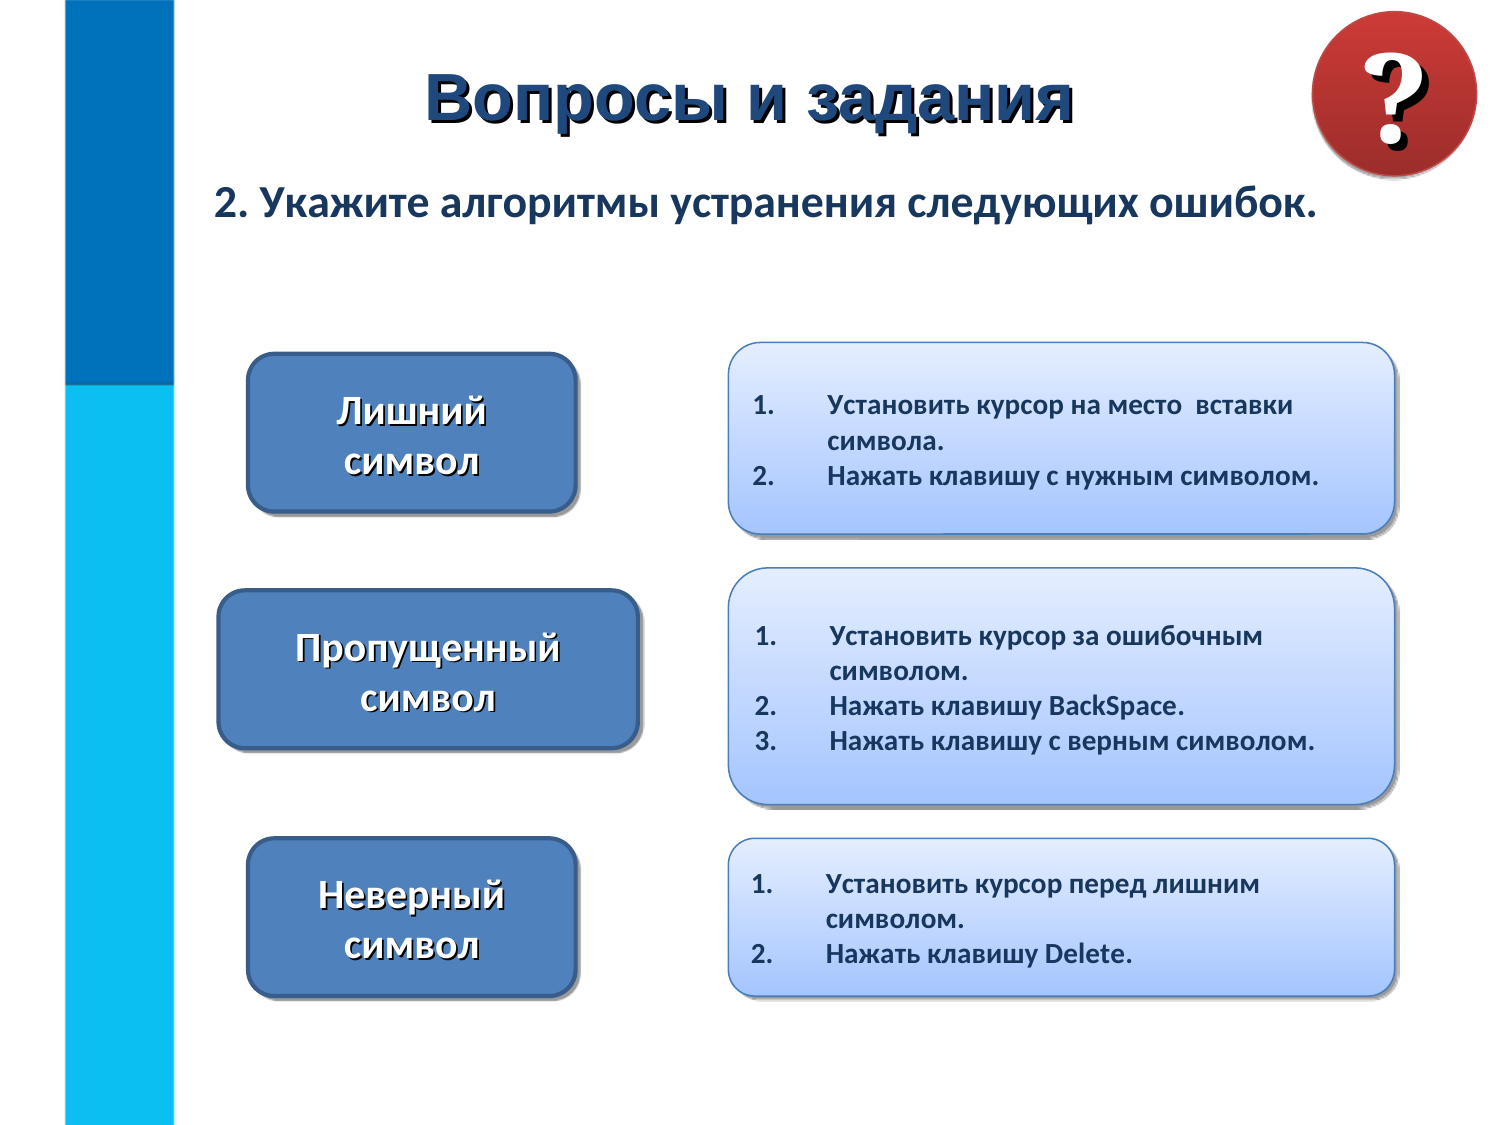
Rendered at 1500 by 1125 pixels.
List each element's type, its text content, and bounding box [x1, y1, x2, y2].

title Вопросы и задания [75, 0, 1426, 188]
text_box Пропущенный символ [218, 590, 638, 749]
text_box Установить курсор на место вставки символа. Нажать клавишу с нужным символом. [728, 342, 1395, 535]
text_box Неверный символ [247, 838, 576, 997]
text_box Лишний символ [247, 353, 576, 512]
text_box Установить курсор за ошибочным символом. Нажать клавишу BackSpace. Нажать клавишу с верным символом. [728, 567, 1395, 805]
text_box Установить курсор перед лишним символом. Нажать клавишу Delete. [728, 838, 1395, 997]
text_box ? [1312, 11, 1477, 176]
picture [0, 0, 1500, 1125]
text_box 2. Укажите алгоритмы устранения следующих ошибок. [199, 164, 1456, 270]
